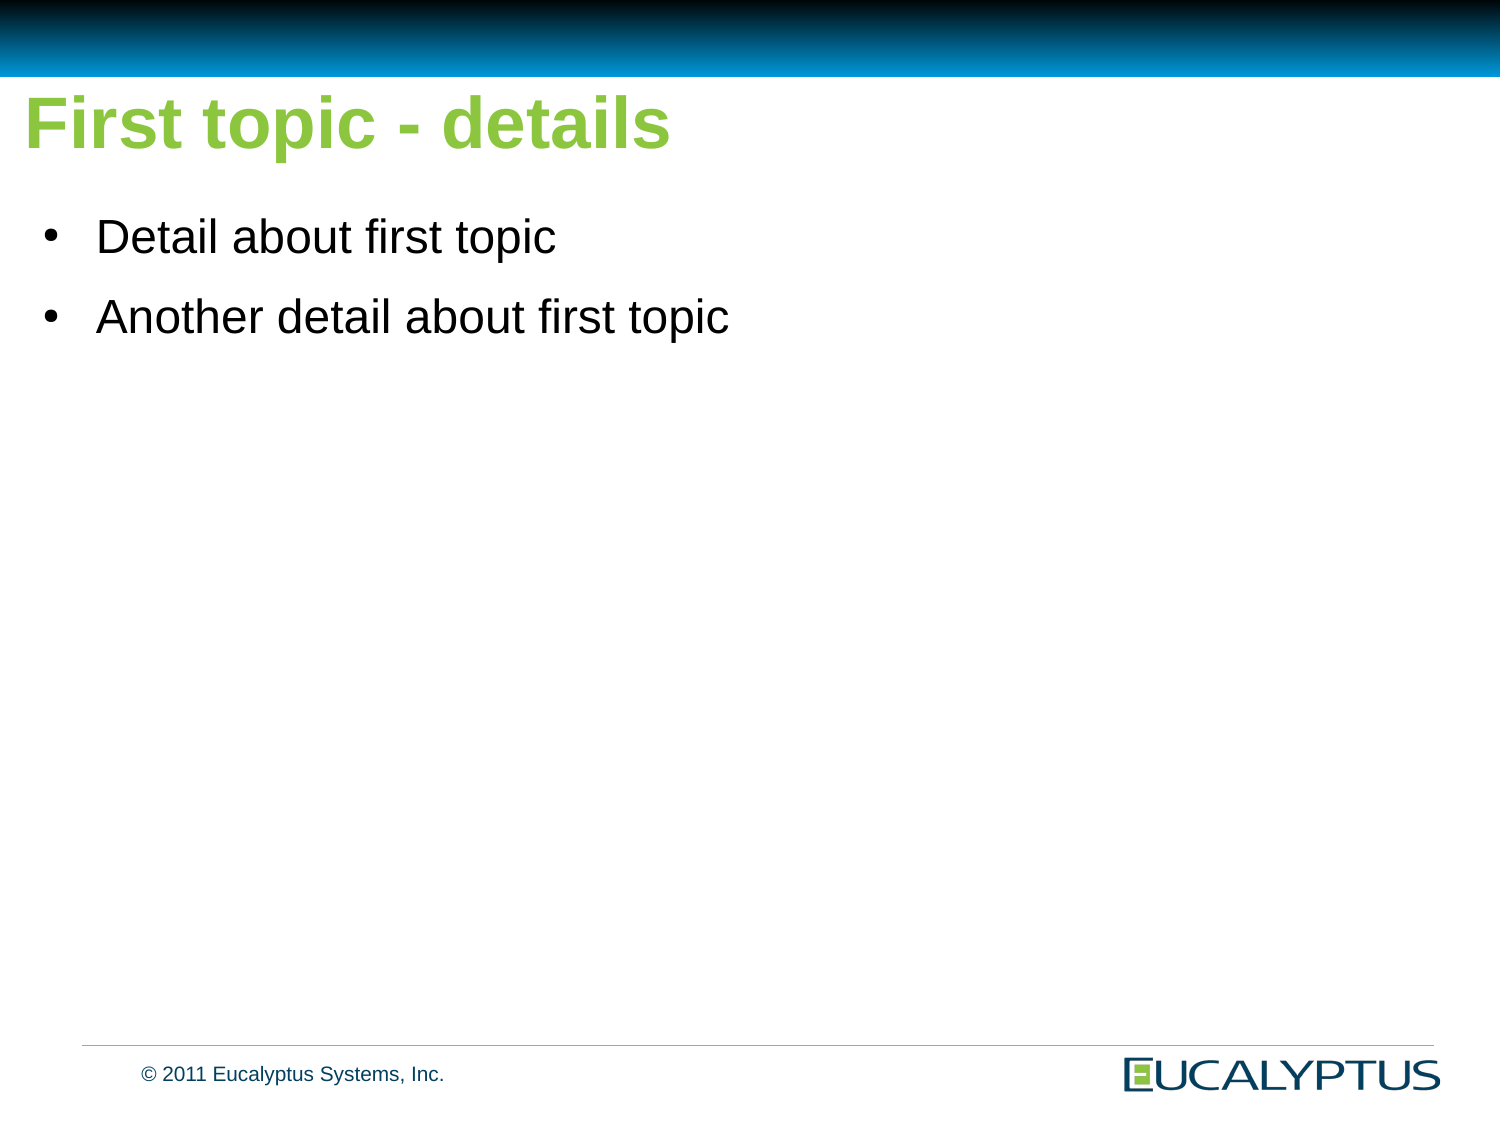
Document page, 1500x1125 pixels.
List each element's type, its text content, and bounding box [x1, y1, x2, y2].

picture [1121, 1056, 1443, 1093]
picture [141, 1066, 156, 1081]
list Detail about first topic Another detail about first topic [24, 212, 1475, 1008]
title First topic - details [24, 76, 1475, 175]
